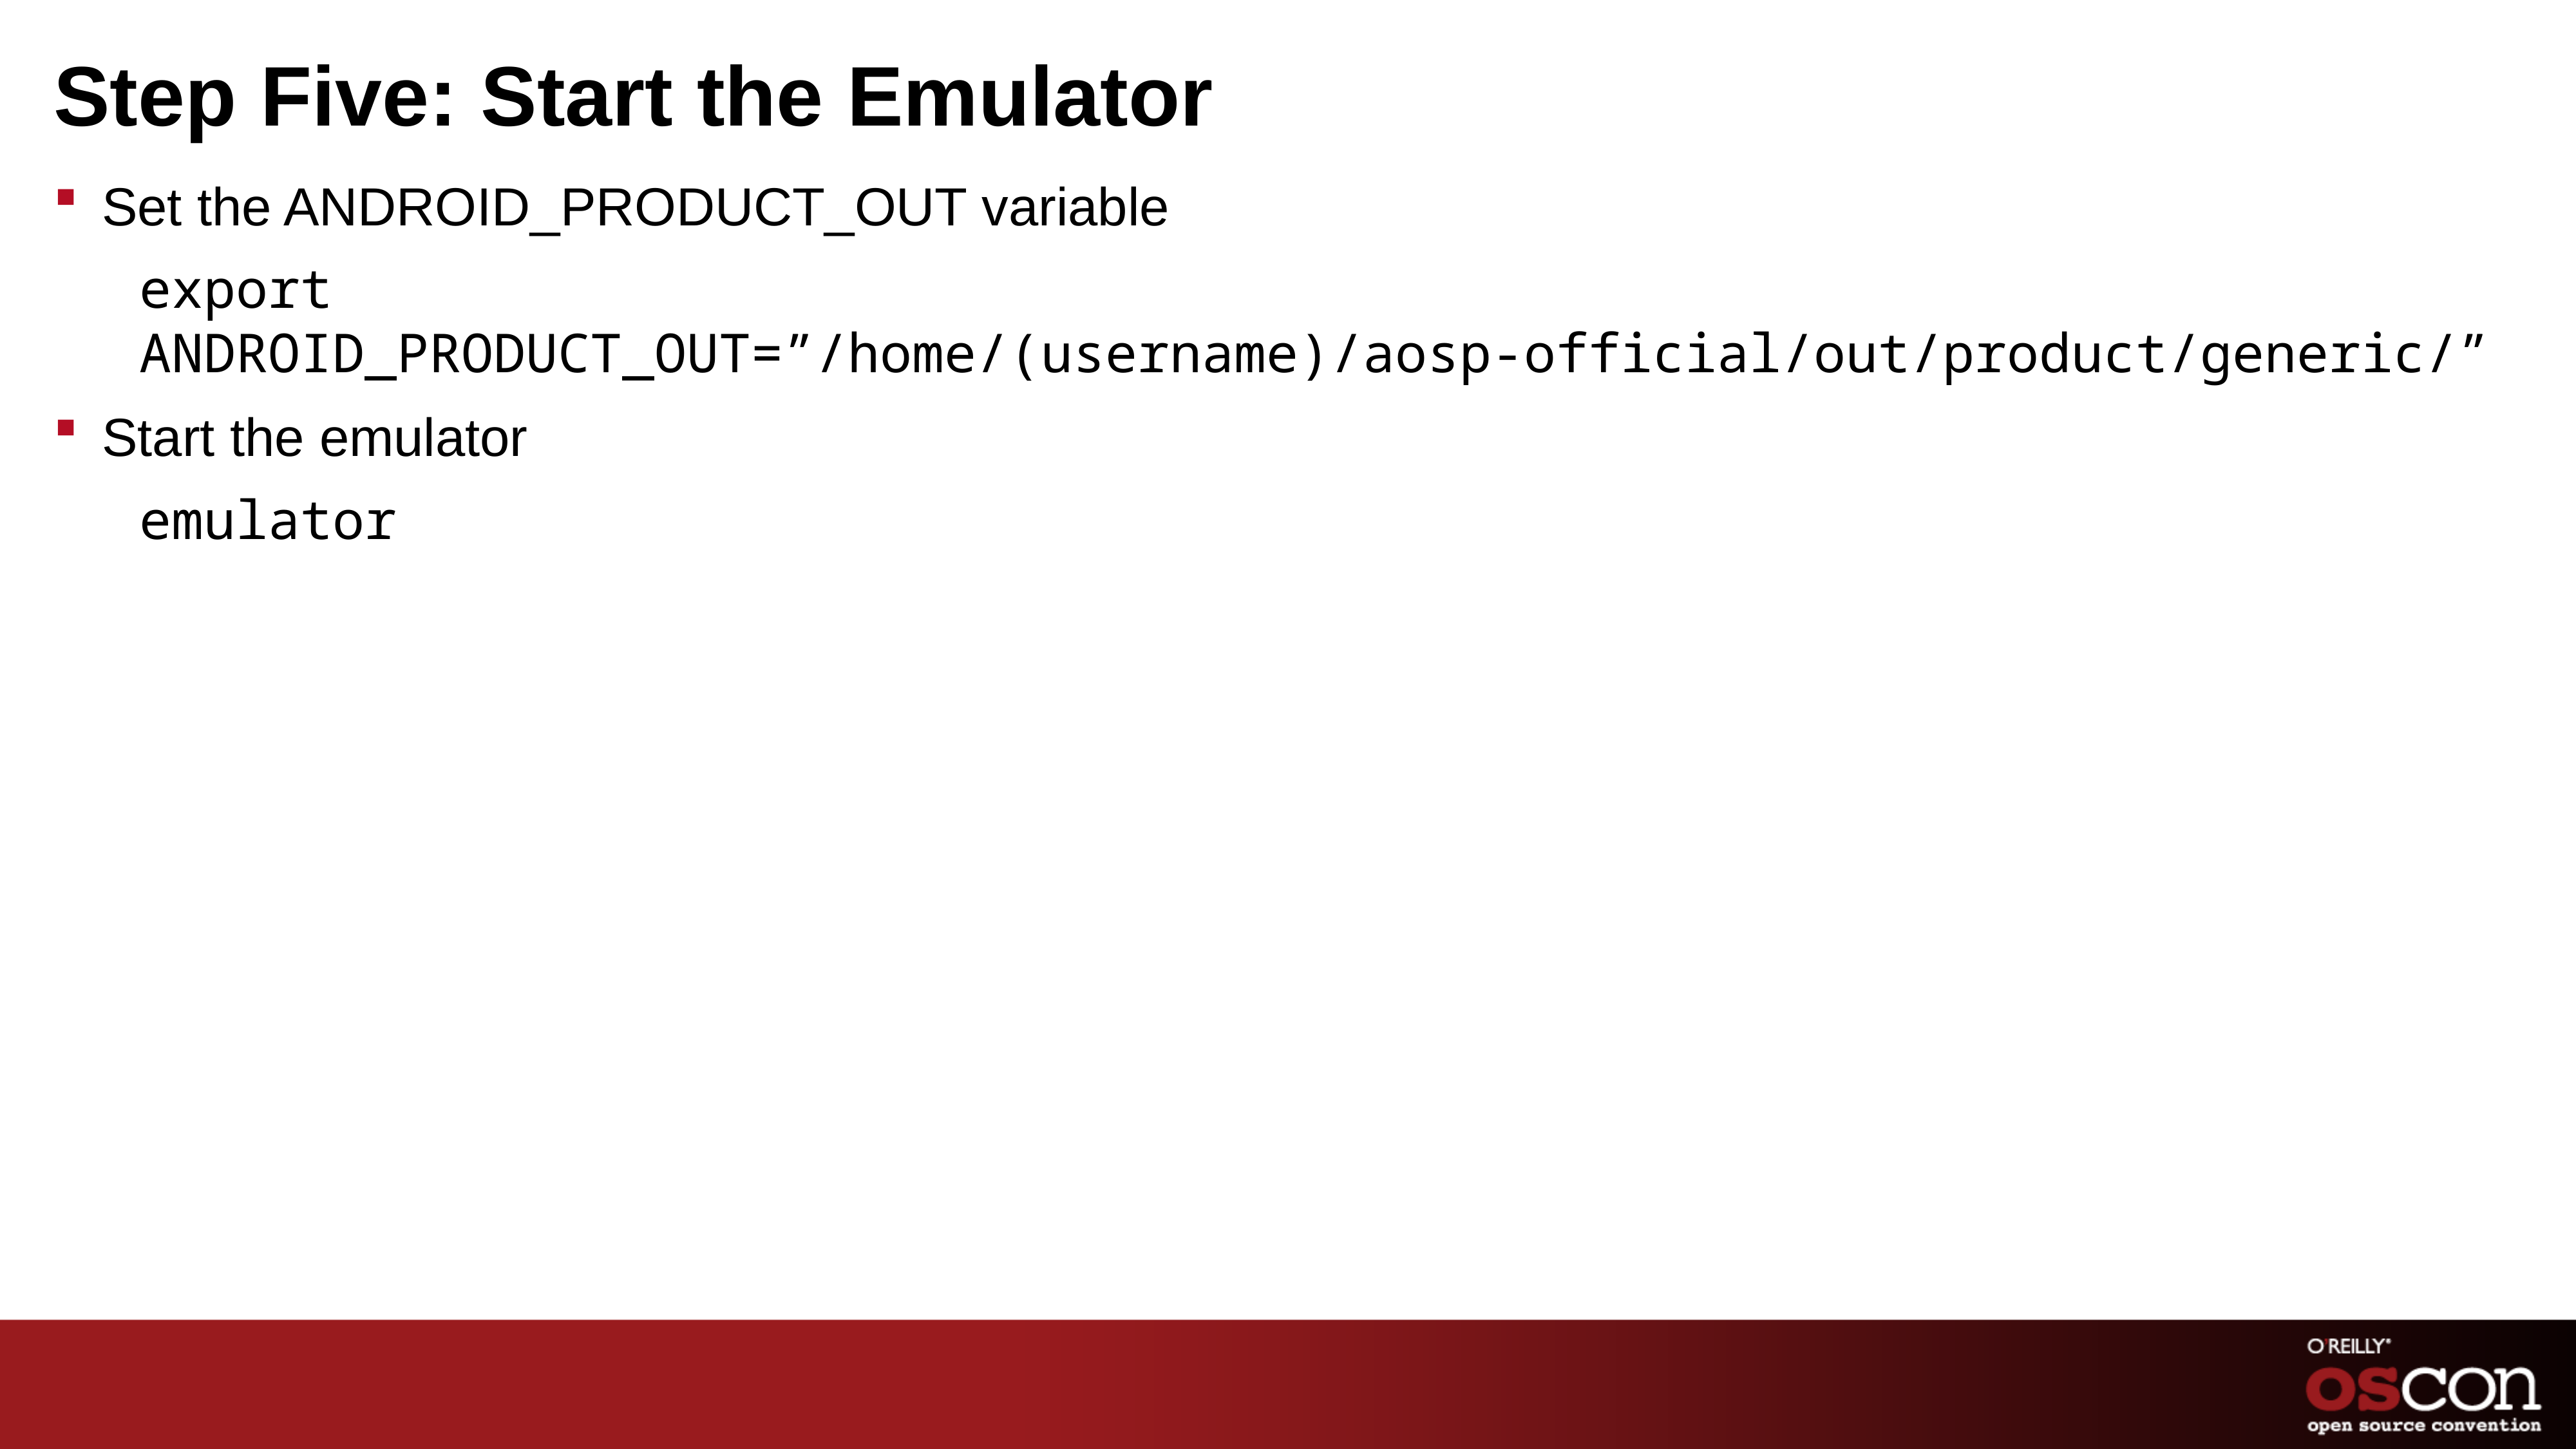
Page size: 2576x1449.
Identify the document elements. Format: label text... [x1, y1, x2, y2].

list Set the ANDROID_PRODUCT_OUT variable export ANDROID_PRODUCT_OUT=”/home/(username)/aosp-official/out/product/generic/” Start the emulator emulator [48, 166, 2514, 1135]
title Step Five: Start the Emulator [48, 17, 2514, 166]
picture [0, 0, 2576, 1449]
